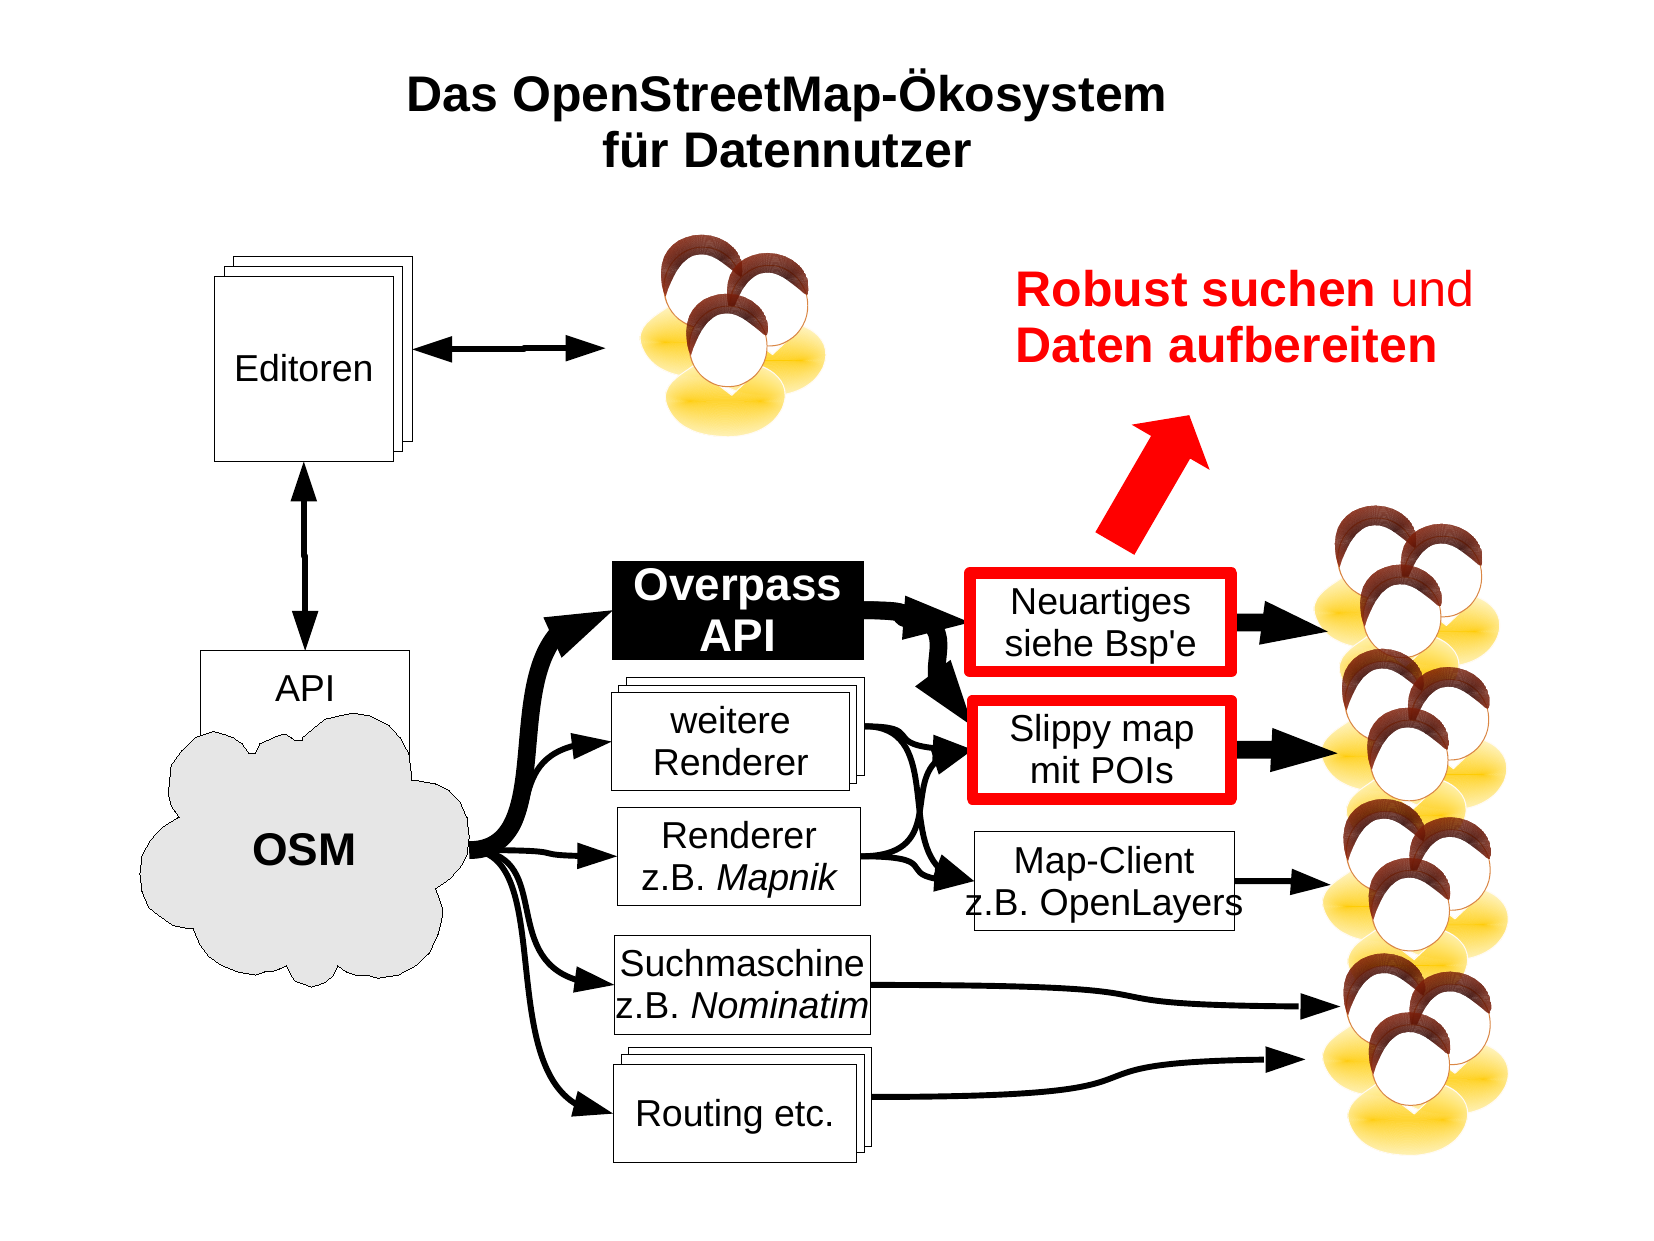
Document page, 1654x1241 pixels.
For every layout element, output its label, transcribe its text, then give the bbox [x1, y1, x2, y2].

text_box Editoren [233, 256, 413, 442]
text_box API [200, 650, 410, 754]
picture [1290, 492, 1537, 1172]
text_box Renderer z.B. Mapnik [617, 807, 861, 906]
text_box Editoren [214, 276, 394, 462]
text_box Slippy map mit POIs [972, 700, 1232, 799]
text_box Das OpenStreetMap-Ökosystem für Datennutzer [391, 58, 1183, 186]
text_box weitere Renderer [618, 685, 857, 784]
text_box Map-Client z.B. OpenLayers [974, 831, 1235, 931]
text_box Robust suchen und Daten aufbereiten [1001, 254, 1489, 381]
text_box weitere Renderer [611, 692, 850, 791]
text_box OSM [139, 713, 470, 988]
text_box [1095, 415, 1210, 555]
text_box Neuartiges siehe Bsp'e [969, 573, 1232, 672]
text_box weitere Renderer [626, 677, 865, 776]
text_box Routing [621, 1054, 865, 1153]
text_box Editoren [224, 266, 403, 452]
picture [616, 221, 854, 453]
text_box Overpass API [612, 561, 864, 660]
text_box Suchmaschine z.B. Nominatim [614, 935, 871, 1035]
text_box Routing etc. [613, 1064, 857, 1163]
text_box Routing [628, 1047, 872, 1147]
